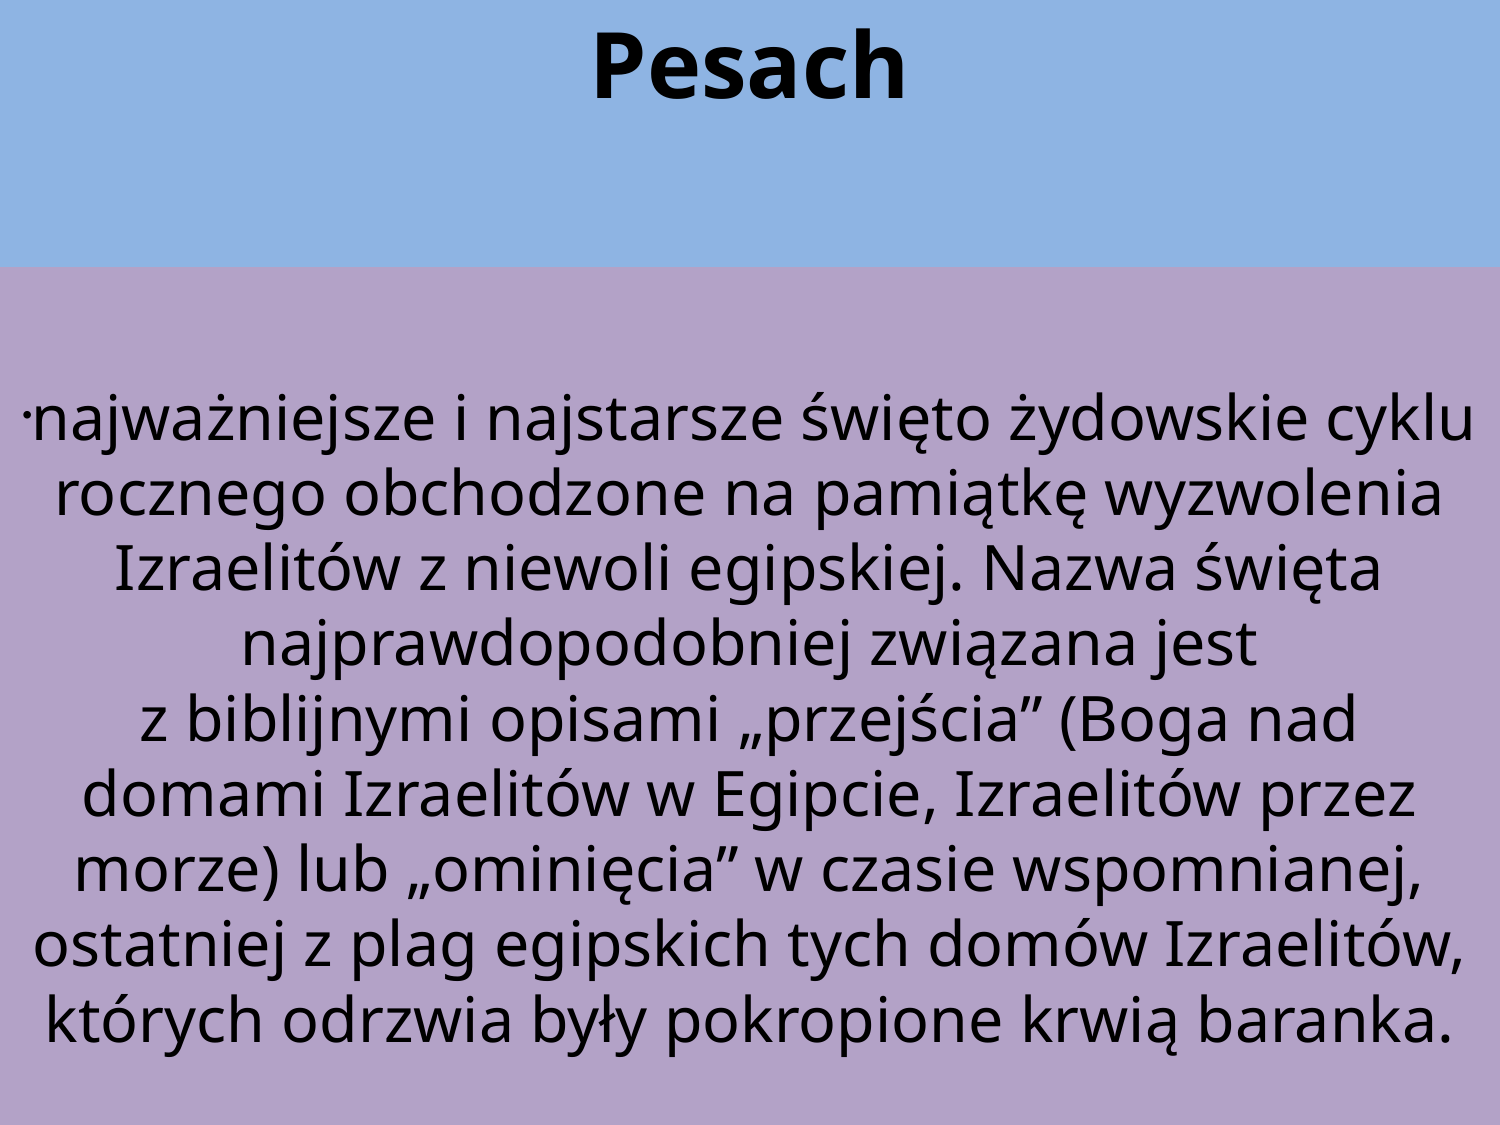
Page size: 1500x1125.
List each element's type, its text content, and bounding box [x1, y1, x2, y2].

list najważniejsze i najstarsze święto żydowskie cyklu rocznego obchodzone na pamiątkę wyzwolenia Izraelitów z niewoli egipskiej. Nazwa święta najprawdopodobniej związana jest z biblijnymi opisami „przejścia” (Boga nad domami Izraelitów w Egipcie, Izraelitów przez morze) lub „ominięcia” w czasie wspomnianej, ostatniej z plag egipskich tych domów Izraelitów, których odrzwia były pokropione krwią baranka. [0, 267, 1500, 1125]
title Pesach [0, 0, 1500, 267]
